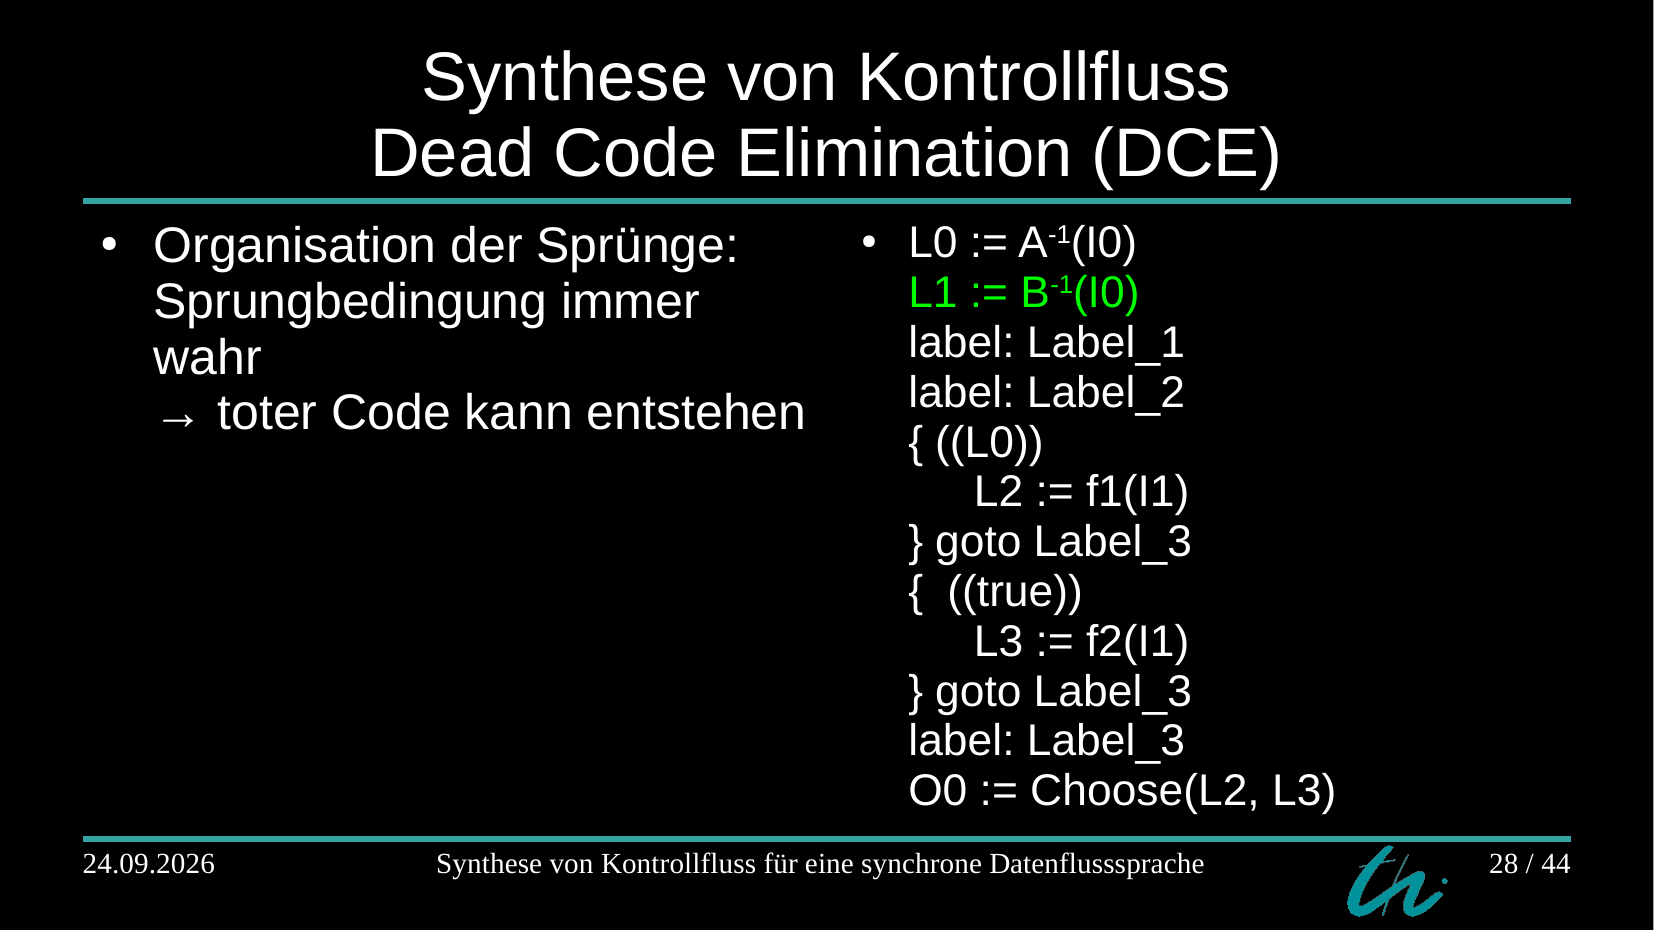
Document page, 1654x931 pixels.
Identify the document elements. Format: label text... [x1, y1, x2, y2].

title Synthese von Kontrollfluss Dead Code Elimination (DCE) [82, 37, 1571, 193]
list Organisation der Sprünge: Sprungbedingung immer wahr → toter Code kann entstehen [82, 217, 809, 815]
list L0 := A-1(I0) L1 := B-1(I0) label: Label_1 label: Label_2 { ((L0)) L2 := f1(I1) } goto Label_3 { ((true)) L3 := f2(I1) } goto Label_3 label: Label_3 O0 := Choose(L2, L3) [845, 217, 1572, 815]
picture [1347, 845, 1448, 917]
